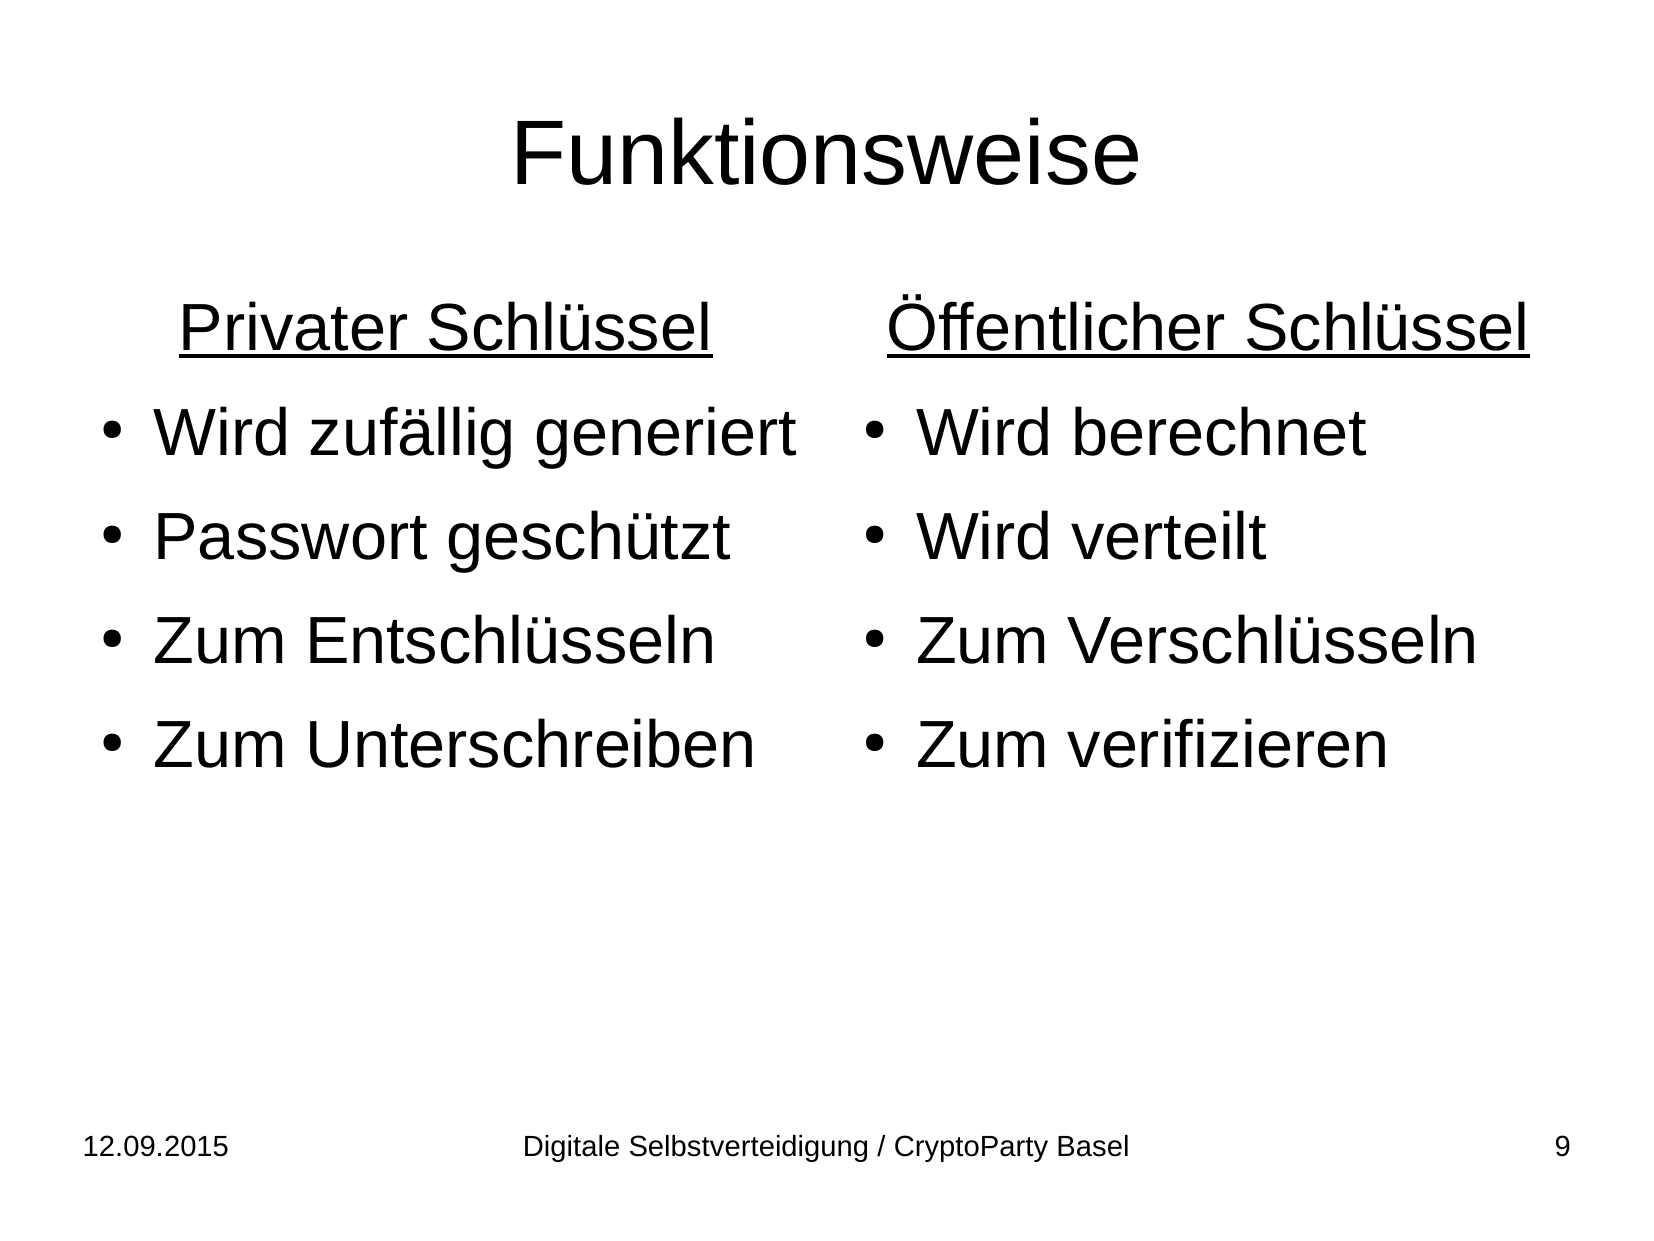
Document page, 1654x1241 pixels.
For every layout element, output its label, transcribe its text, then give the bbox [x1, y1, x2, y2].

list Öffentlicher Schlüssel Wird berechnet Wird verteilt Zum Verschlüsseln Zum verifizieren [845, 290, 1572, 1010]
list Privater Schlüssel Wird zufällig generiert Passwort geschützt Zum Entschlüsseln Zum Unterschreiben [82, 290, 809, 1010]
title Funktionsweise [82, 49, 1571, 257]
